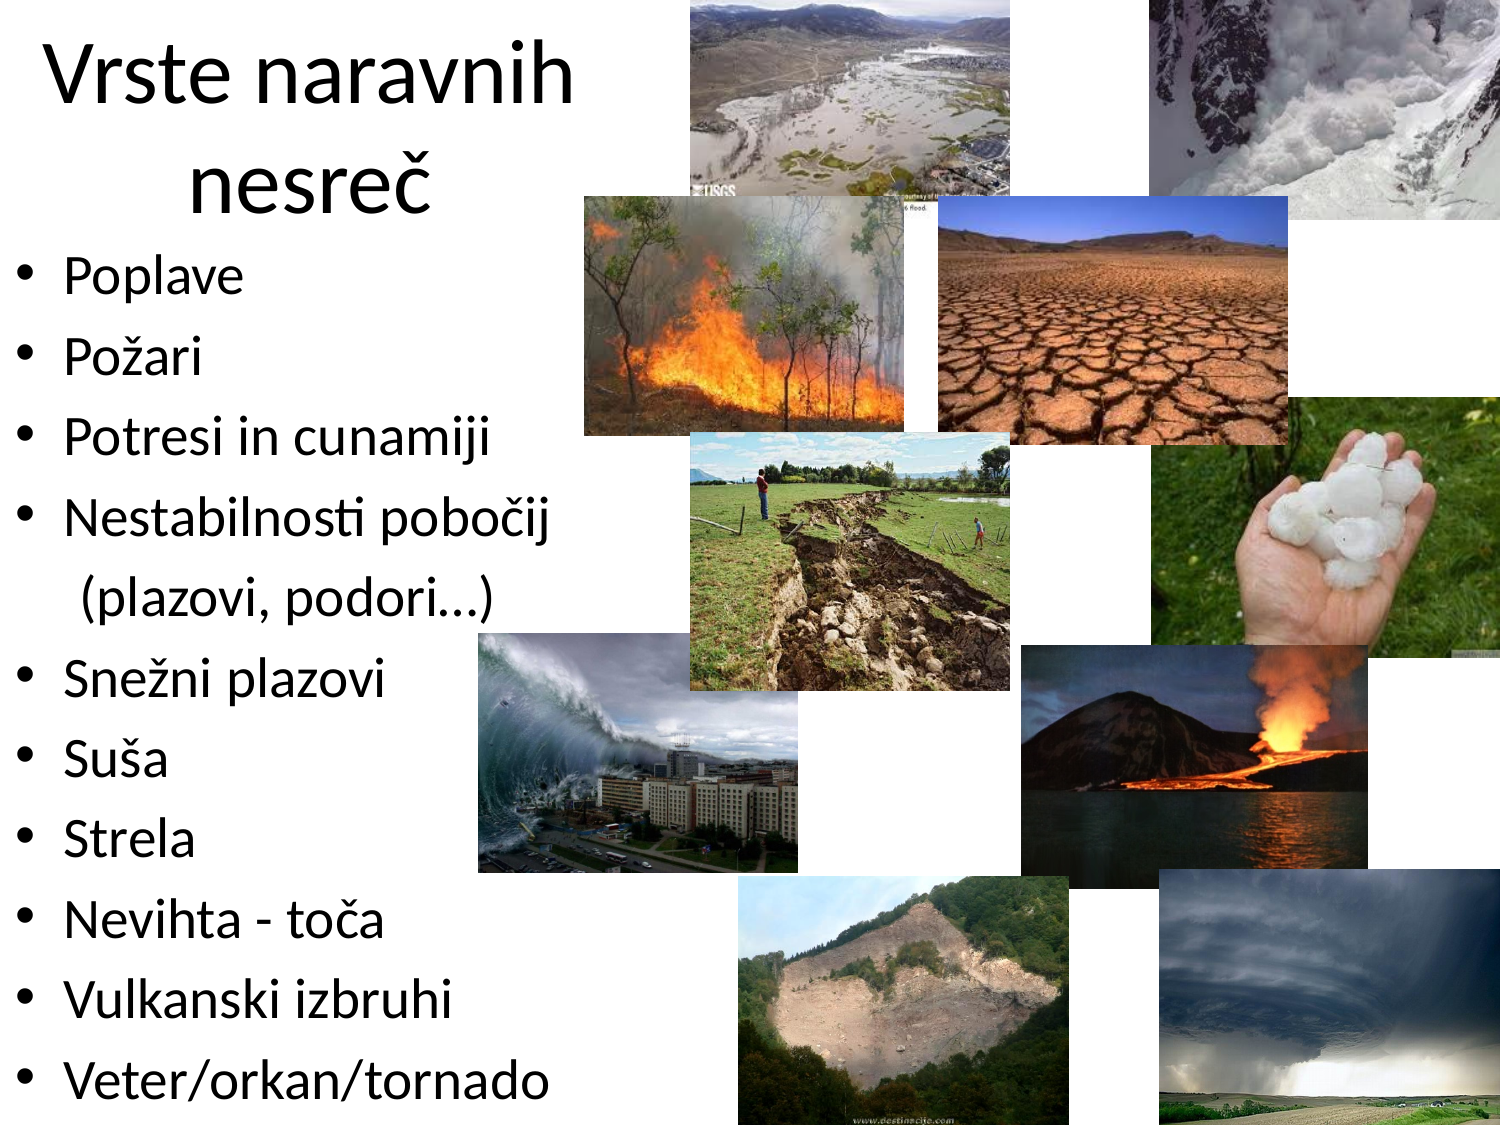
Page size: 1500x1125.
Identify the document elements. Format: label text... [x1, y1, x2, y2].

title Vrste naravnih nesreč [0, 0, 621, 243]
list Poplave Požari Potresi in cunamiji Nestabilnosti pobočij (plazovi, podori…) Snežni plazovi Suša Strela Nevihta - toča Vulkanski izbruhi Veter/orkan/tornado [0, 243, 621, 1125]
picture [478, 0, 1500, 1125]
